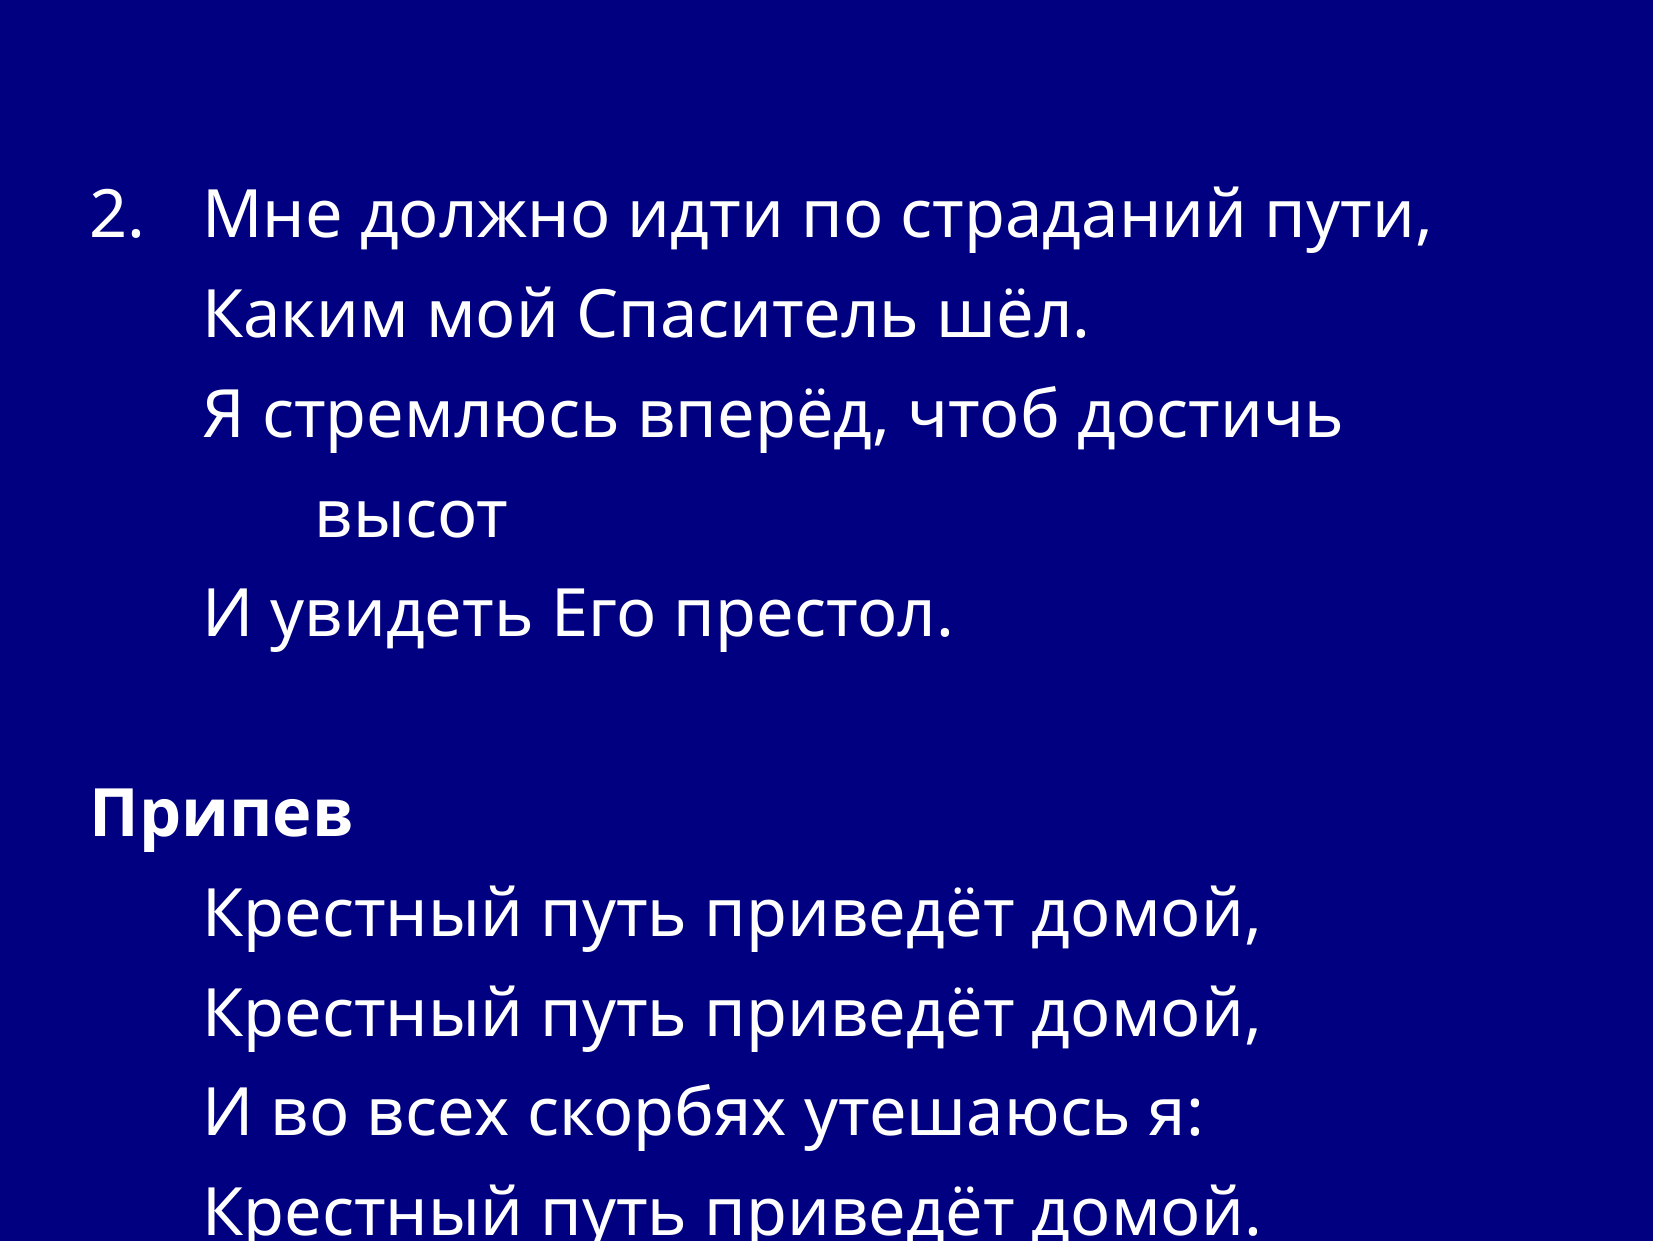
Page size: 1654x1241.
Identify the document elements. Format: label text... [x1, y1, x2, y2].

text_box 2. Мне должно идти по страданий пути, Каким мой Спаситель шёл. Я стремлюсь вперёд, чтоб достичь высот И увидеть Его престол. Припев Крестный путь приведёт домой, Крестный путь приведёт домой, И во всех скорбях утешаюсь я: Крестный путь приведёт домой. [75, 150, 1576, 1163]
